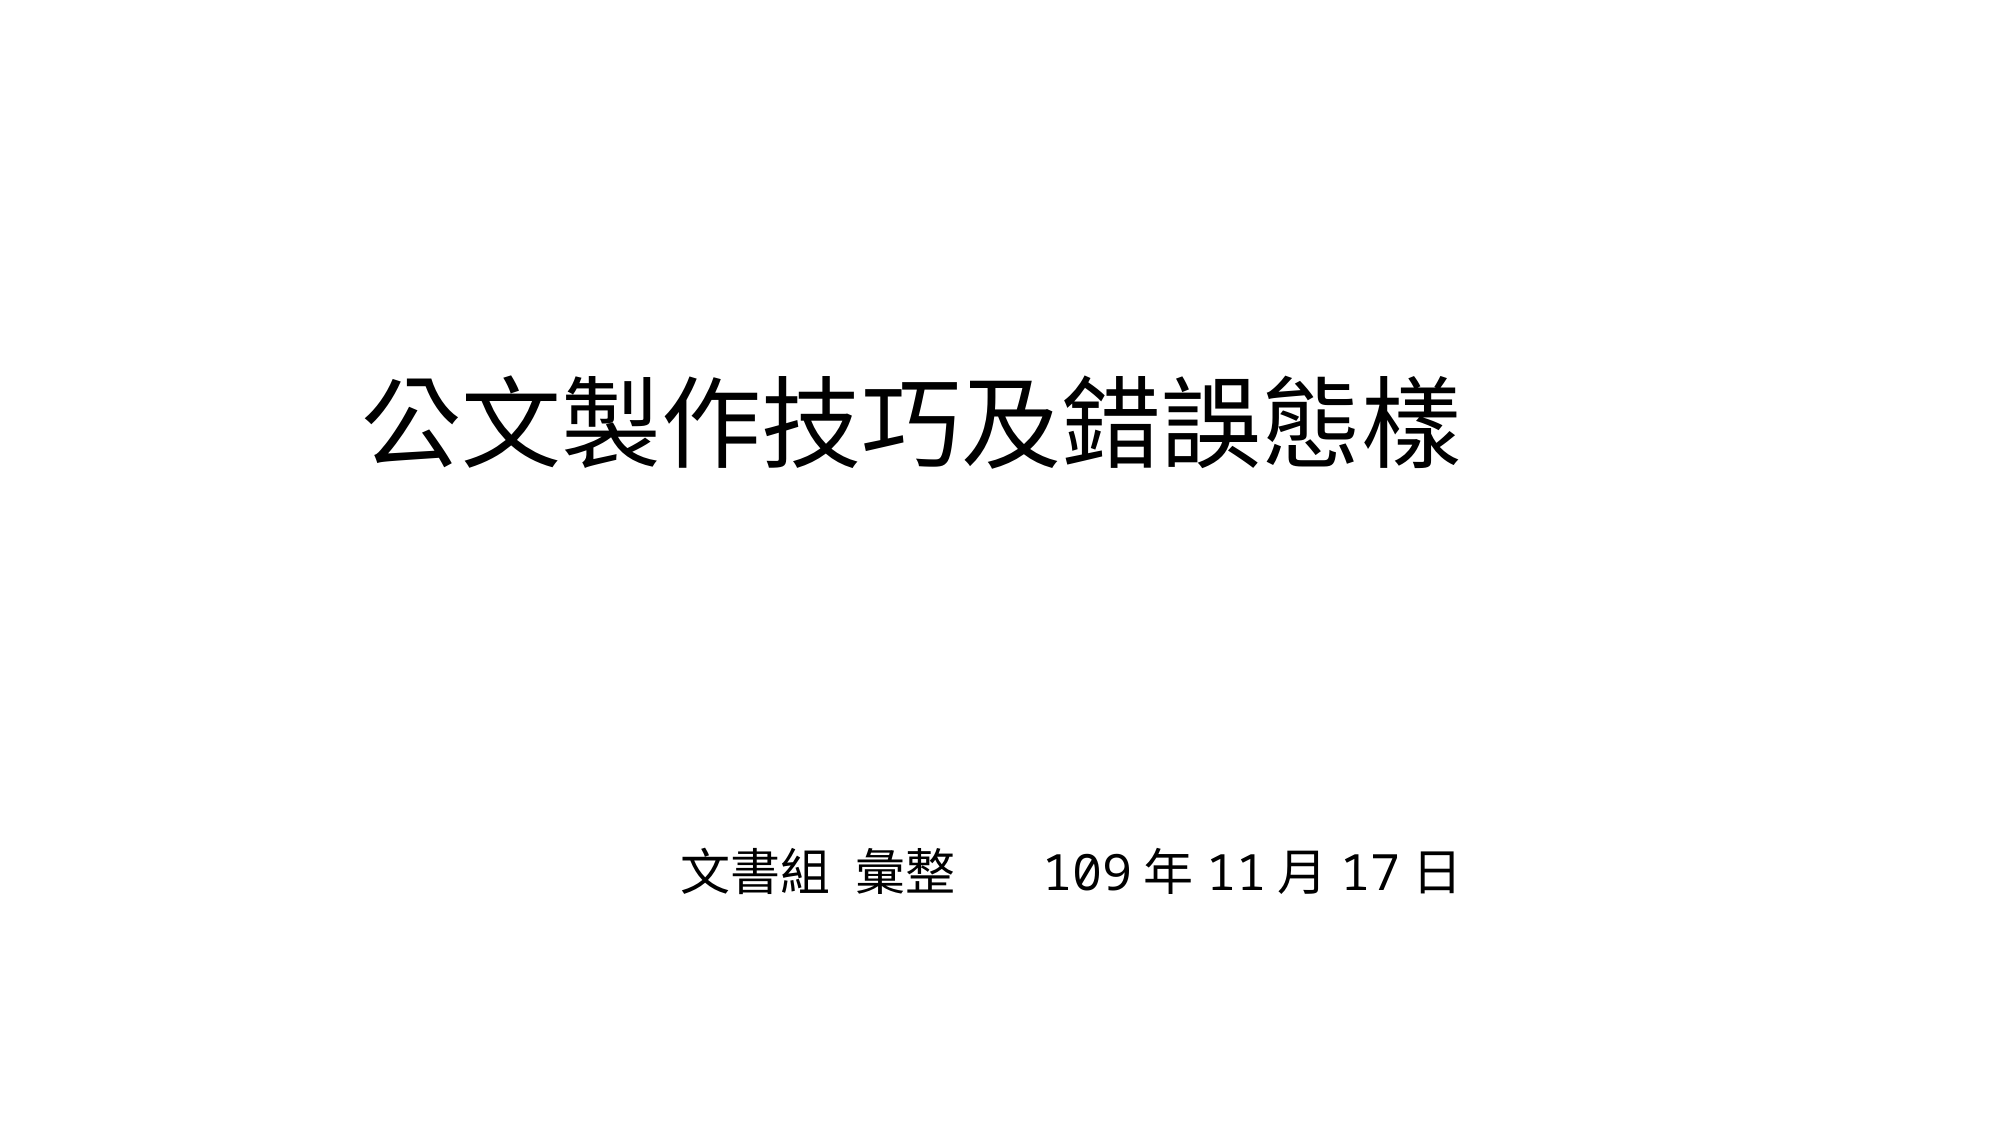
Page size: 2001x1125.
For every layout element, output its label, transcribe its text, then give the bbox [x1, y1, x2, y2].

text_box 公文製作技巧及錯誤態樣 文書組 彙整 109年11月17日 [346, 233, 1554, 915]
